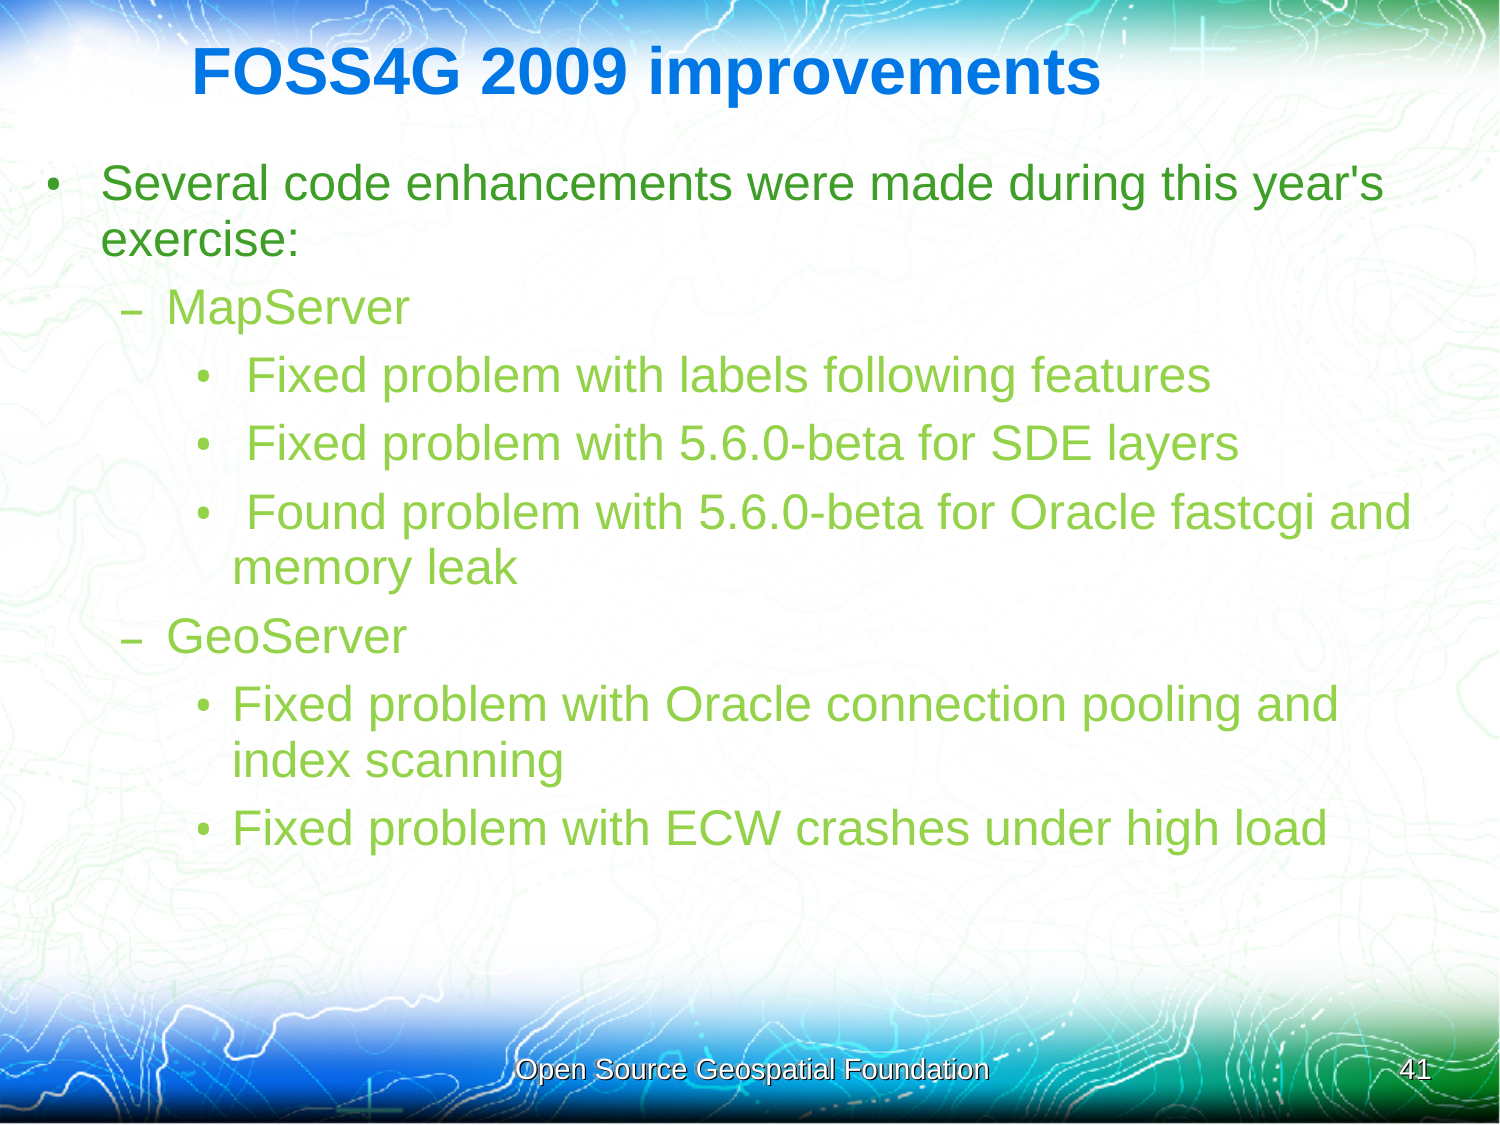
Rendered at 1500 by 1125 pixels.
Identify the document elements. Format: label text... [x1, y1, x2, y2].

picture [0, 0, 1500, 1125]
title FOSS4G 2009 improvements [177, 20, 1477, 122]
list Several code enhancements were made during this year's exercise: MapServer Fixed problem with labels following features Fixed problem with 5.6.0-beta for SDE layers Found problem with 5.6.0-beta for Oracle fastcgi and memory leak GeoServer Fixed problem with Oracle connection pooling and index scanning Fixed problem with ECW crashes under high load [29, 147, 1477, 1004]
